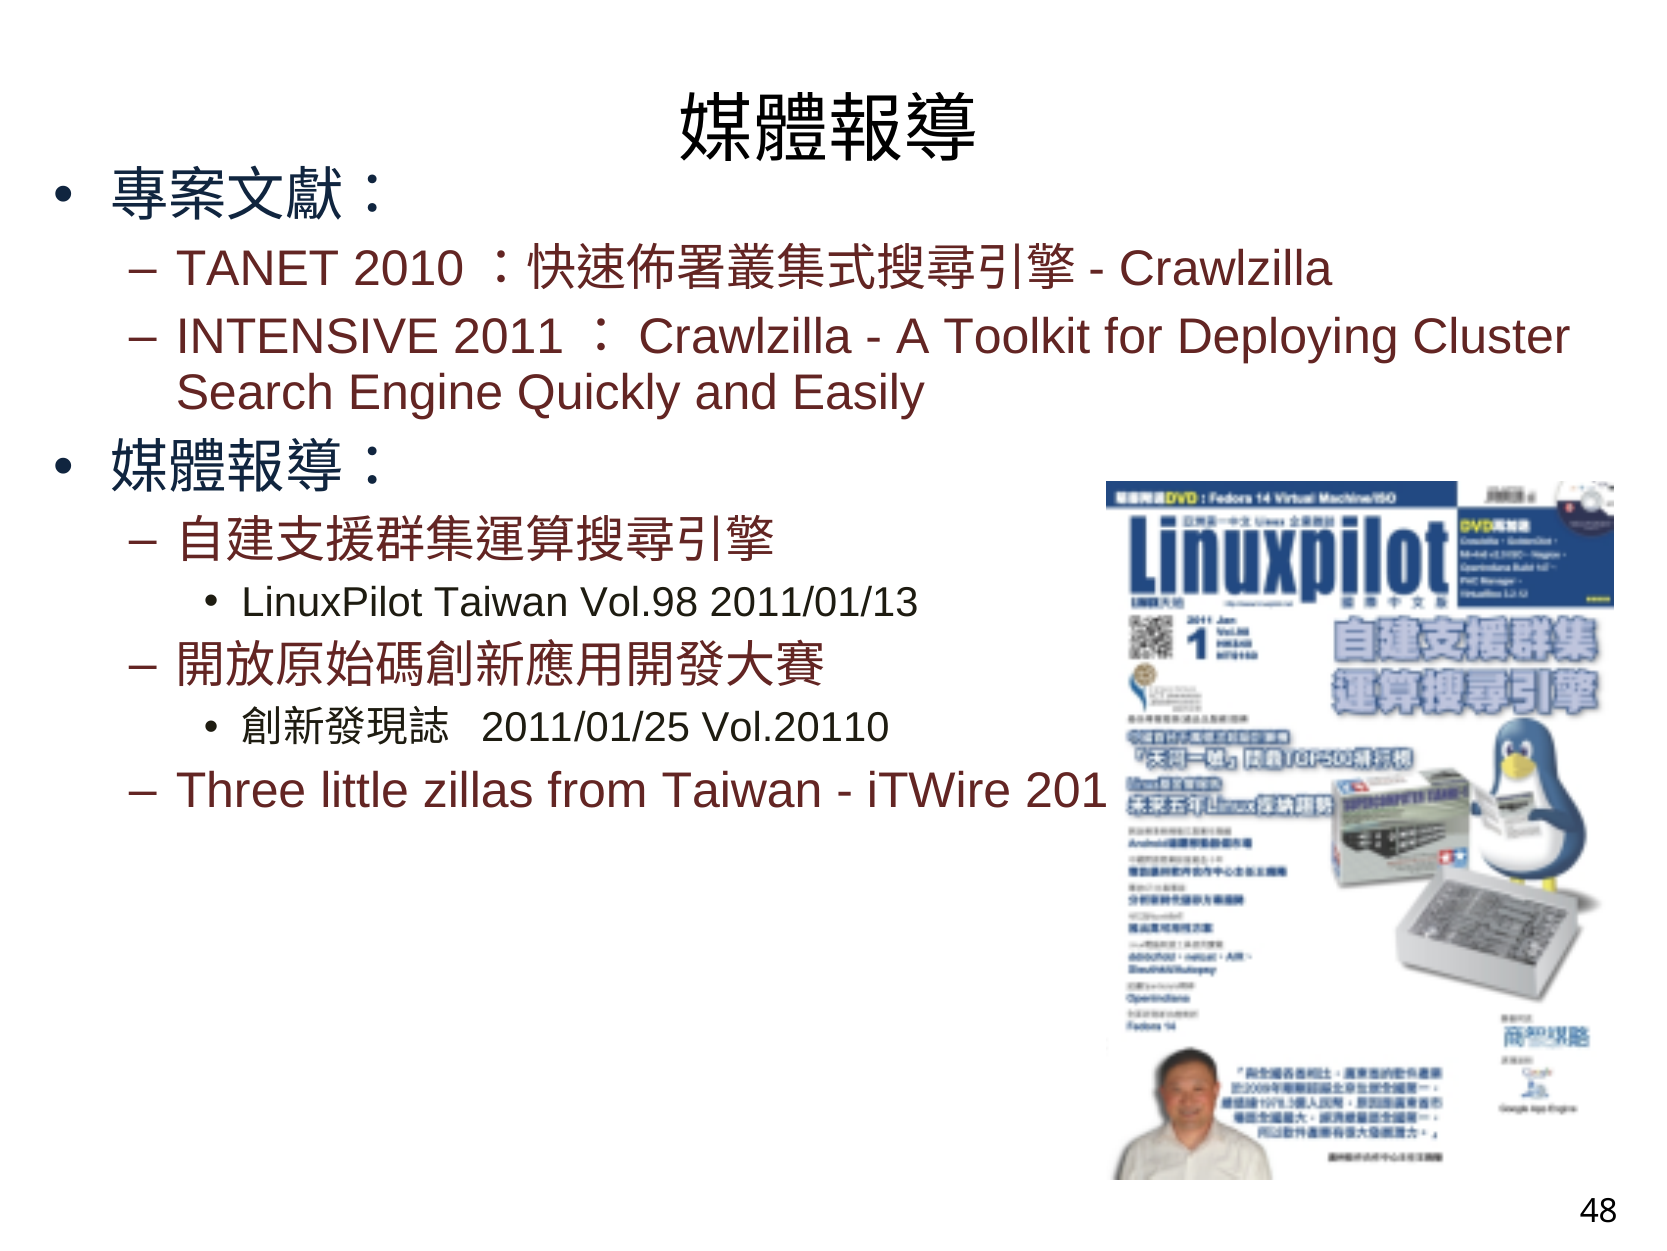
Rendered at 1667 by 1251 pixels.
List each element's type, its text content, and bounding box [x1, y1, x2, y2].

picture [1106, 481, 1614, 1180]
title 媒體報導 [78, 39, 1579, 222]
list 專案文獻： TANET 2010：快速佈署叢集式搜尋引擎- Crawlzilla INTENSIVE 2011：Crawlzilla - A Toolkit for Deploying Cluster Search Engine Quickly and Easily 媒體報導： 自建支援群集運算搜尋引擎 LinuxPilot Taiwan Vol.98 2011/01/13 開放原始碼創新應用開發大賽 創新發現誌 2011/01/25 Vol.20110 Three little zillas from Taiwan - iTWire 2011/02/13 [39, 156, 1628, 1159]
